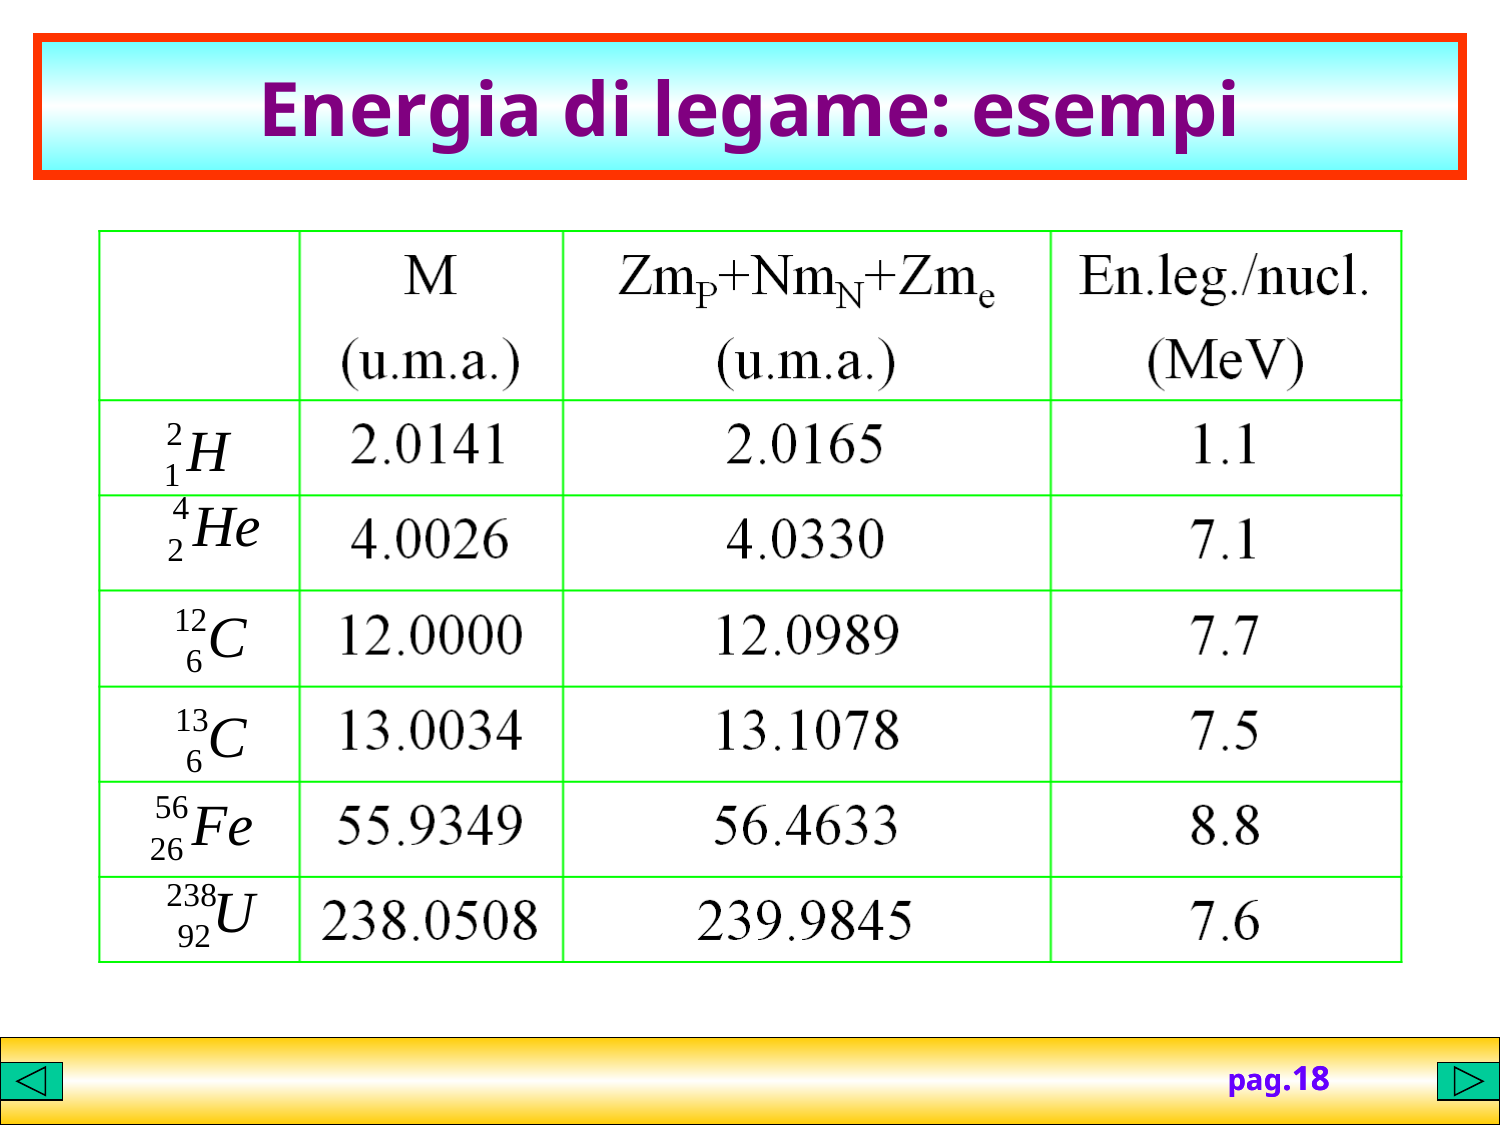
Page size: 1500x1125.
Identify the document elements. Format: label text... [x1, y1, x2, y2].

title Energia di legame: esempi [37, 37, 1463, 175]
chart [162, 415, 264, 566]
picture [87, 219, 1413, 974]
chart [162, 876, 265, 954]
chart [146, 789, 257, 867]
chart [175, 701, 253, 779]
text_box pag.<number> [1212, 1050, 1413, 1125]
chart [174, 601, 254, 679]
